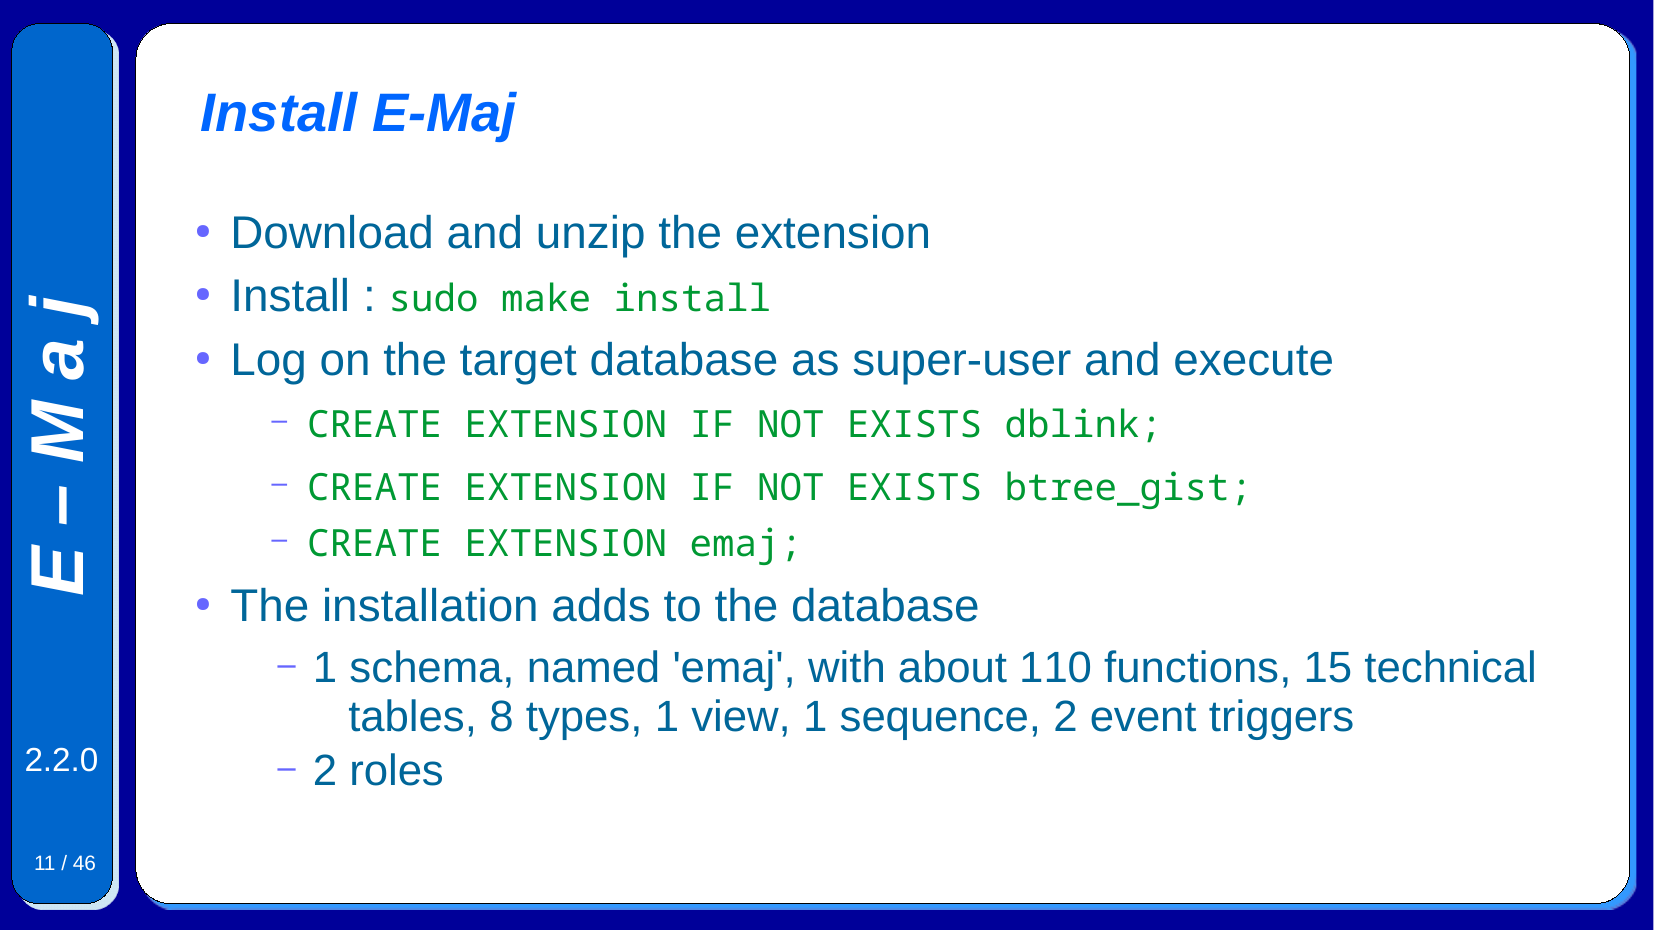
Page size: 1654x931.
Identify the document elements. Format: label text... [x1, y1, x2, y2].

list Download and unzip the extension Install : sudo make install Log on the target database as super-user and execute CREATE EXTENSION IF NOT EXISTS dblink; CREATE EXTENSION IF NOT EXISTS btree_gist; CREATE EXTENSION emaj; The installation adds to the database 1 schema, named 'emaj', with about 110 functions, 15 technical tables, 8 types, 1 view, 1 sequence, 2 event triggers 2 roles [177, 206, 1587, 830]
title Install E-Maj [200, 34, 1575, 191]
